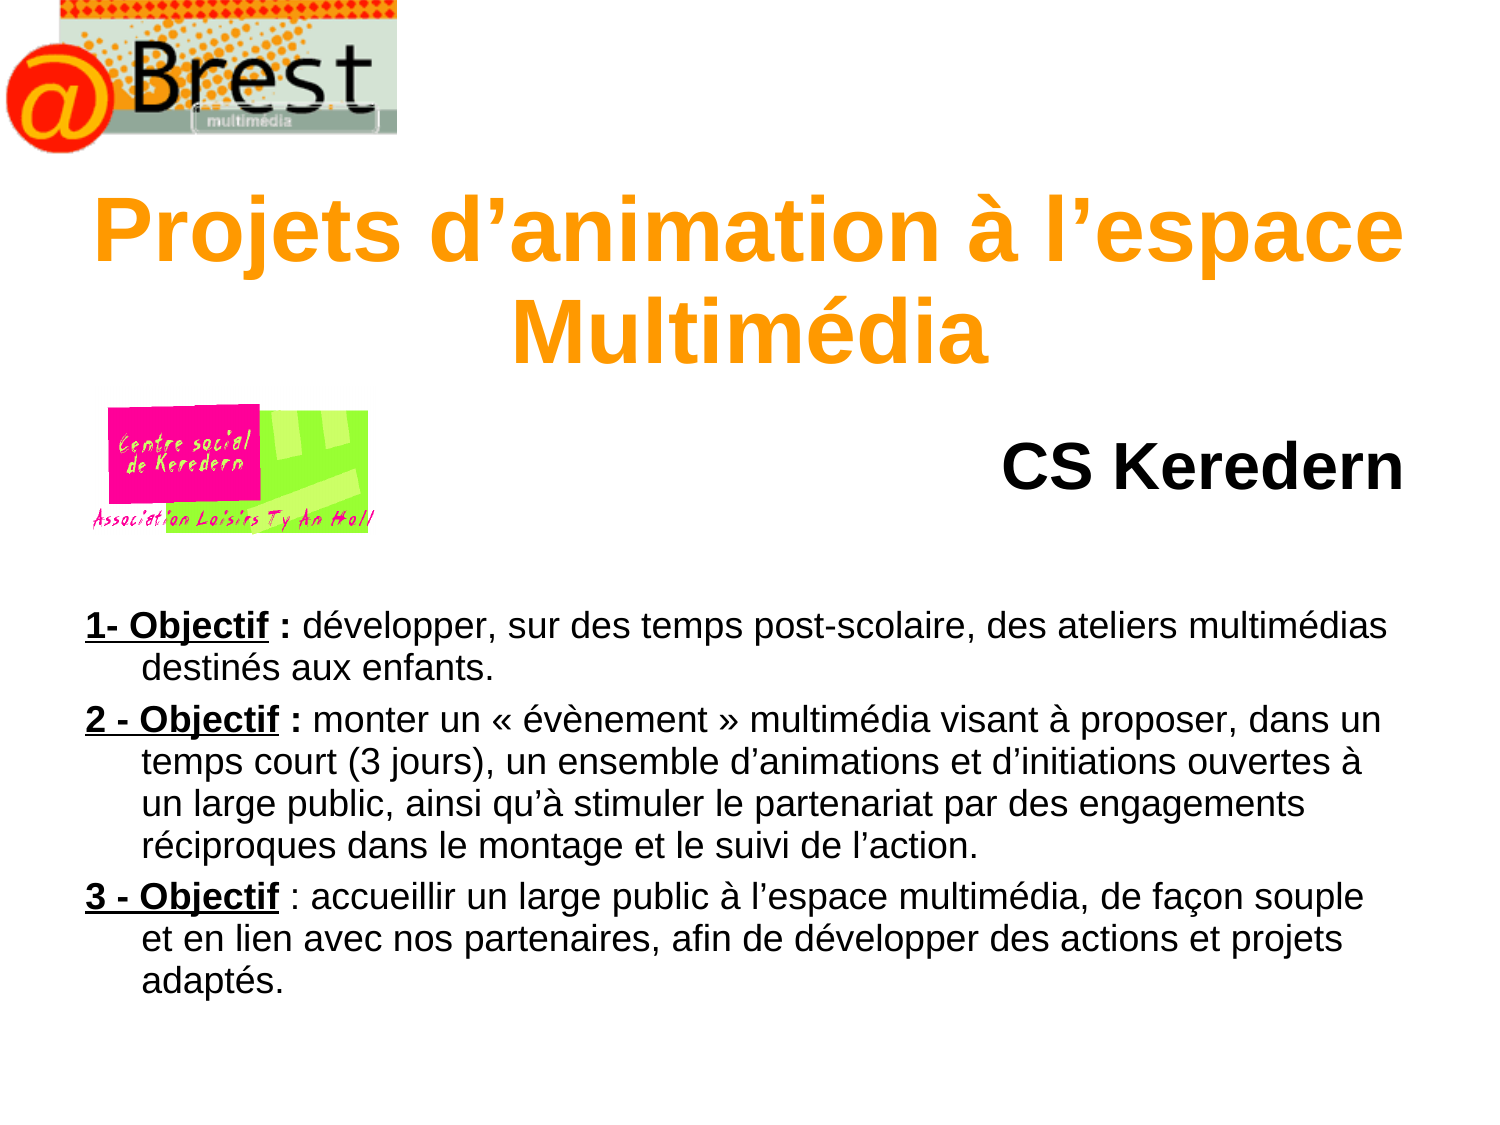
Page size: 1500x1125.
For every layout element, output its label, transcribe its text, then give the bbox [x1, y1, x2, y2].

list CS Keredern 1- Objectif : développer, sur des temps post-scolaire, des ateliers multimédias destinés aux enfants. 2 - Objectif : monter un « évènement » multimédia visant à proposer, dans un temps court (3 jours), un ensemble d’animations et d’initiations ouvertes à un large public, ainsi qu’à stimuler le partenariat par des engagements réciproques dans le montage et le suivi de l’action. 3 - Objectif : accueillir un large public à l’espace multimédia, de façon souple et en lien avec nos partenaires, afin de développer des actions et projets adaptés. [70, 421, 1421, 1125]
picture [93, 386, 377, 536]
title Projets d’animation à l’espace Multimédia [0, 163, 1500, 399]
picture [0, 0, 397, 157]
